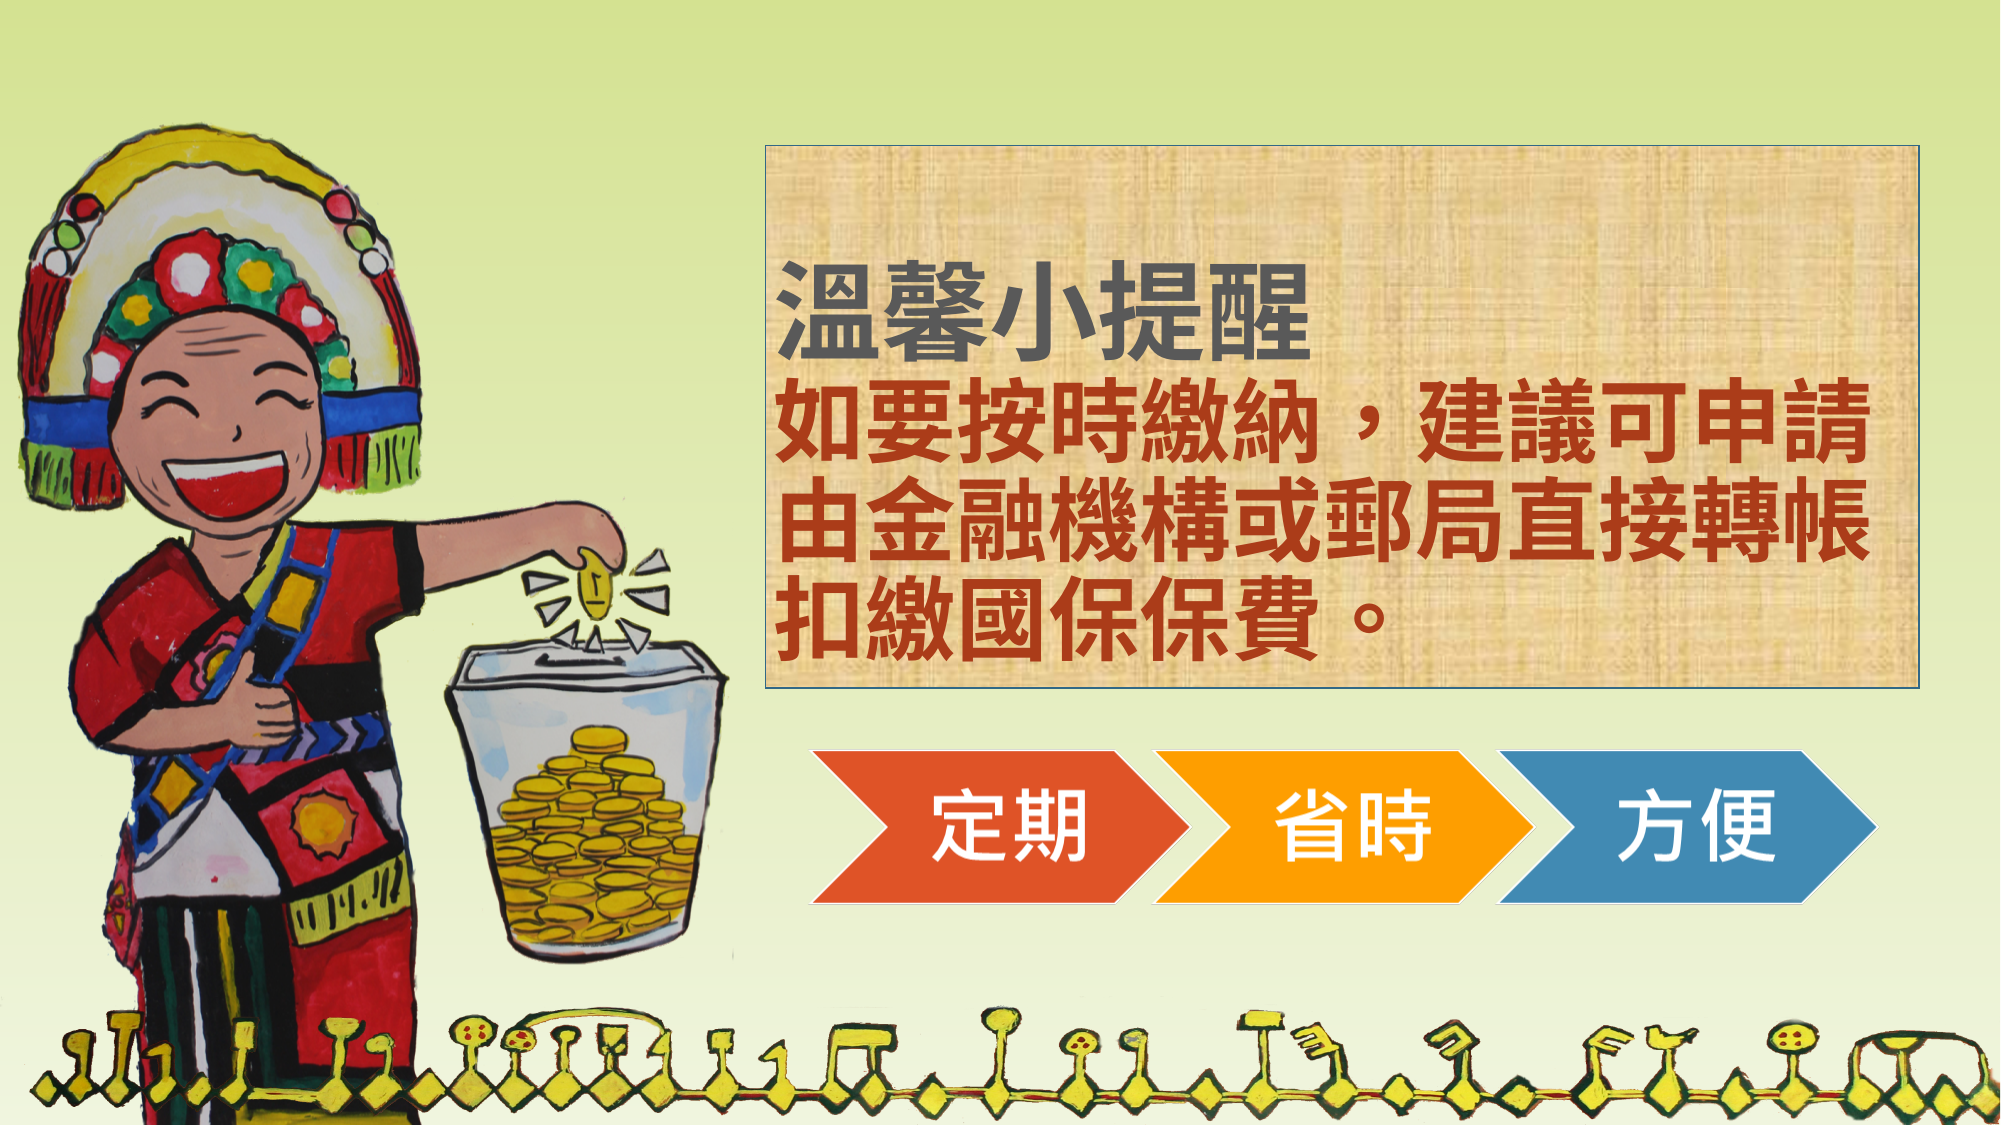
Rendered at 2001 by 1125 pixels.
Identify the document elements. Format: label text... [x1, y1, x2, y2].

picture [807, 709, 1880, 968]
picture [0, 111, 2001, 1125]
title 溫馨小提醒 如要按時繳納，建議可申請由金融機構或郵局直接轉帳扣繳國保保費。 [765, 145, 1919, 688]
